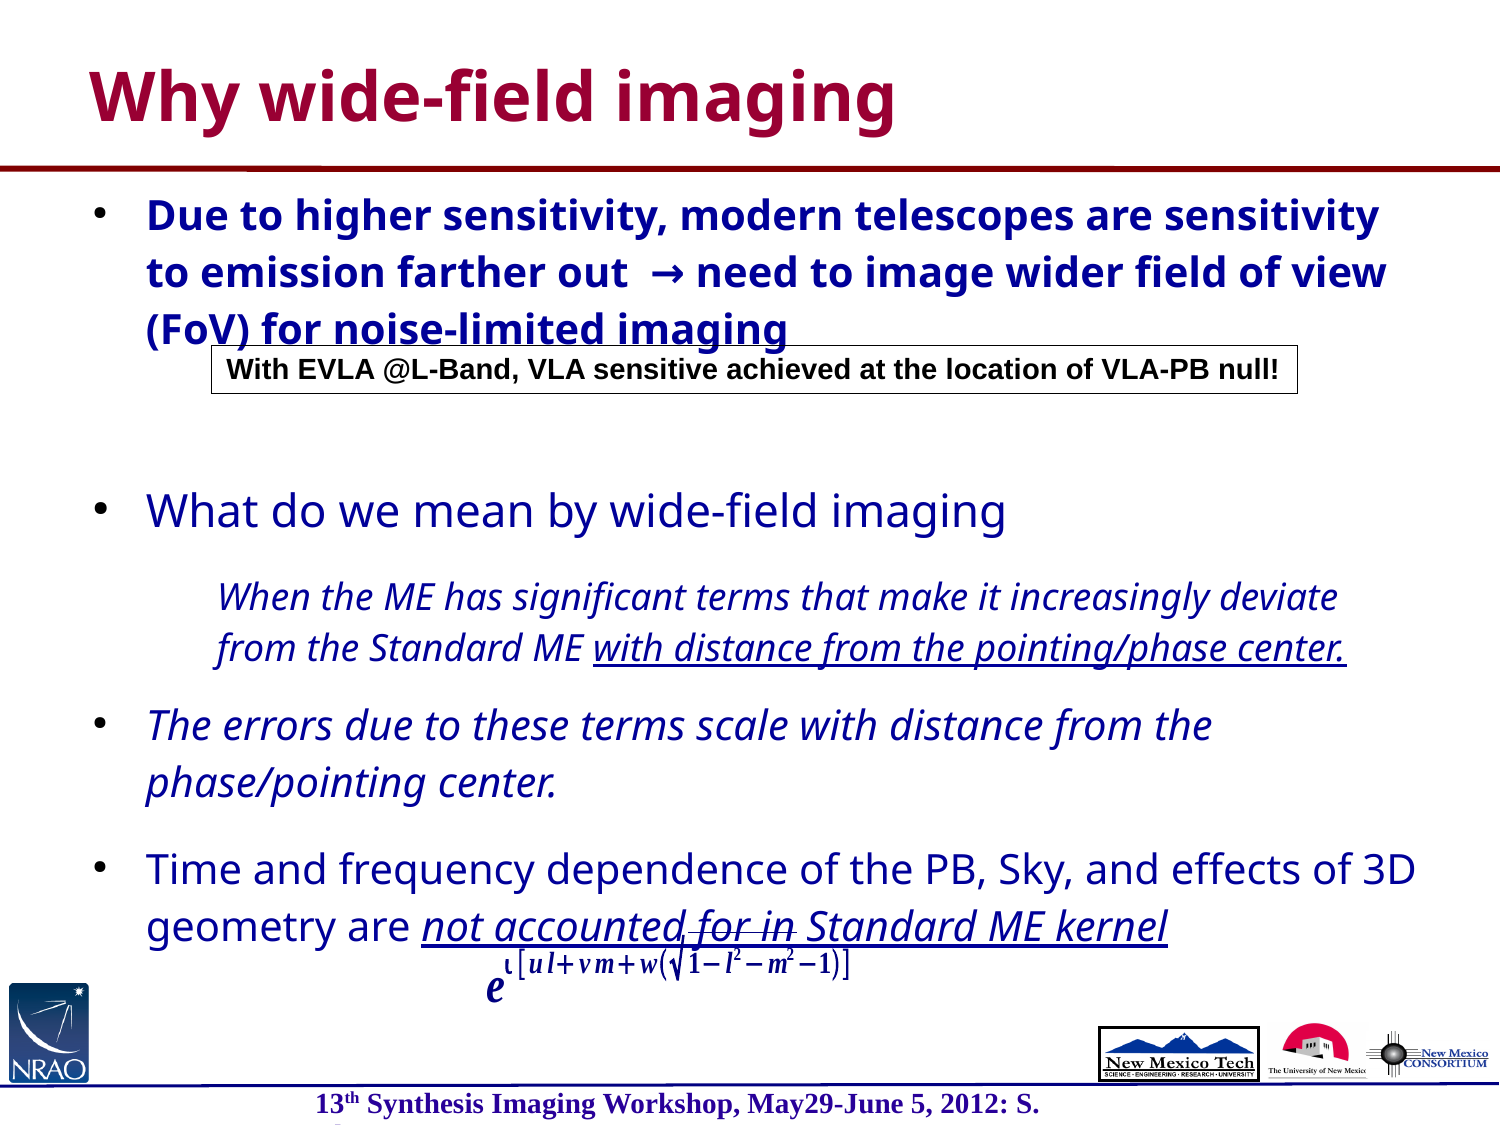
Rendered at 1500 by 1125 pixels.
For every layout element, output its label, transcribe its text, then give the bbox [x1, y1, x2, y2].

chart [472, 931, 863, 1018]
picture [1101, 1029, 1257, 1079]
text_box With EVLA @L-Band, VLA sensitive achieved at the location of VLA-PB null! [211, 345, 1298, 394]
picture [0, 0, 1500, 166]
list Due to higher sensitivity, modern telescopes are sensitivity to emission farther out → need to image wider field of view (FoV) for noise-limited imaging What do we mean by wide-field imaging When the ME has significant terms that make it increasingly deviate from the Standard ME with distance from the pointing/phase center. The errors due to these terms scale with distance from the phase/pointing center. Time and frequency dependence of the PB, Sky, and effects of 3D geometry are not accounted for in Standard ME kernel [75, 185, 1426, 1016]
title Why wide-field imaging [75, 33, 1426, 157]
picture [0, 172, 1500, 1125]
